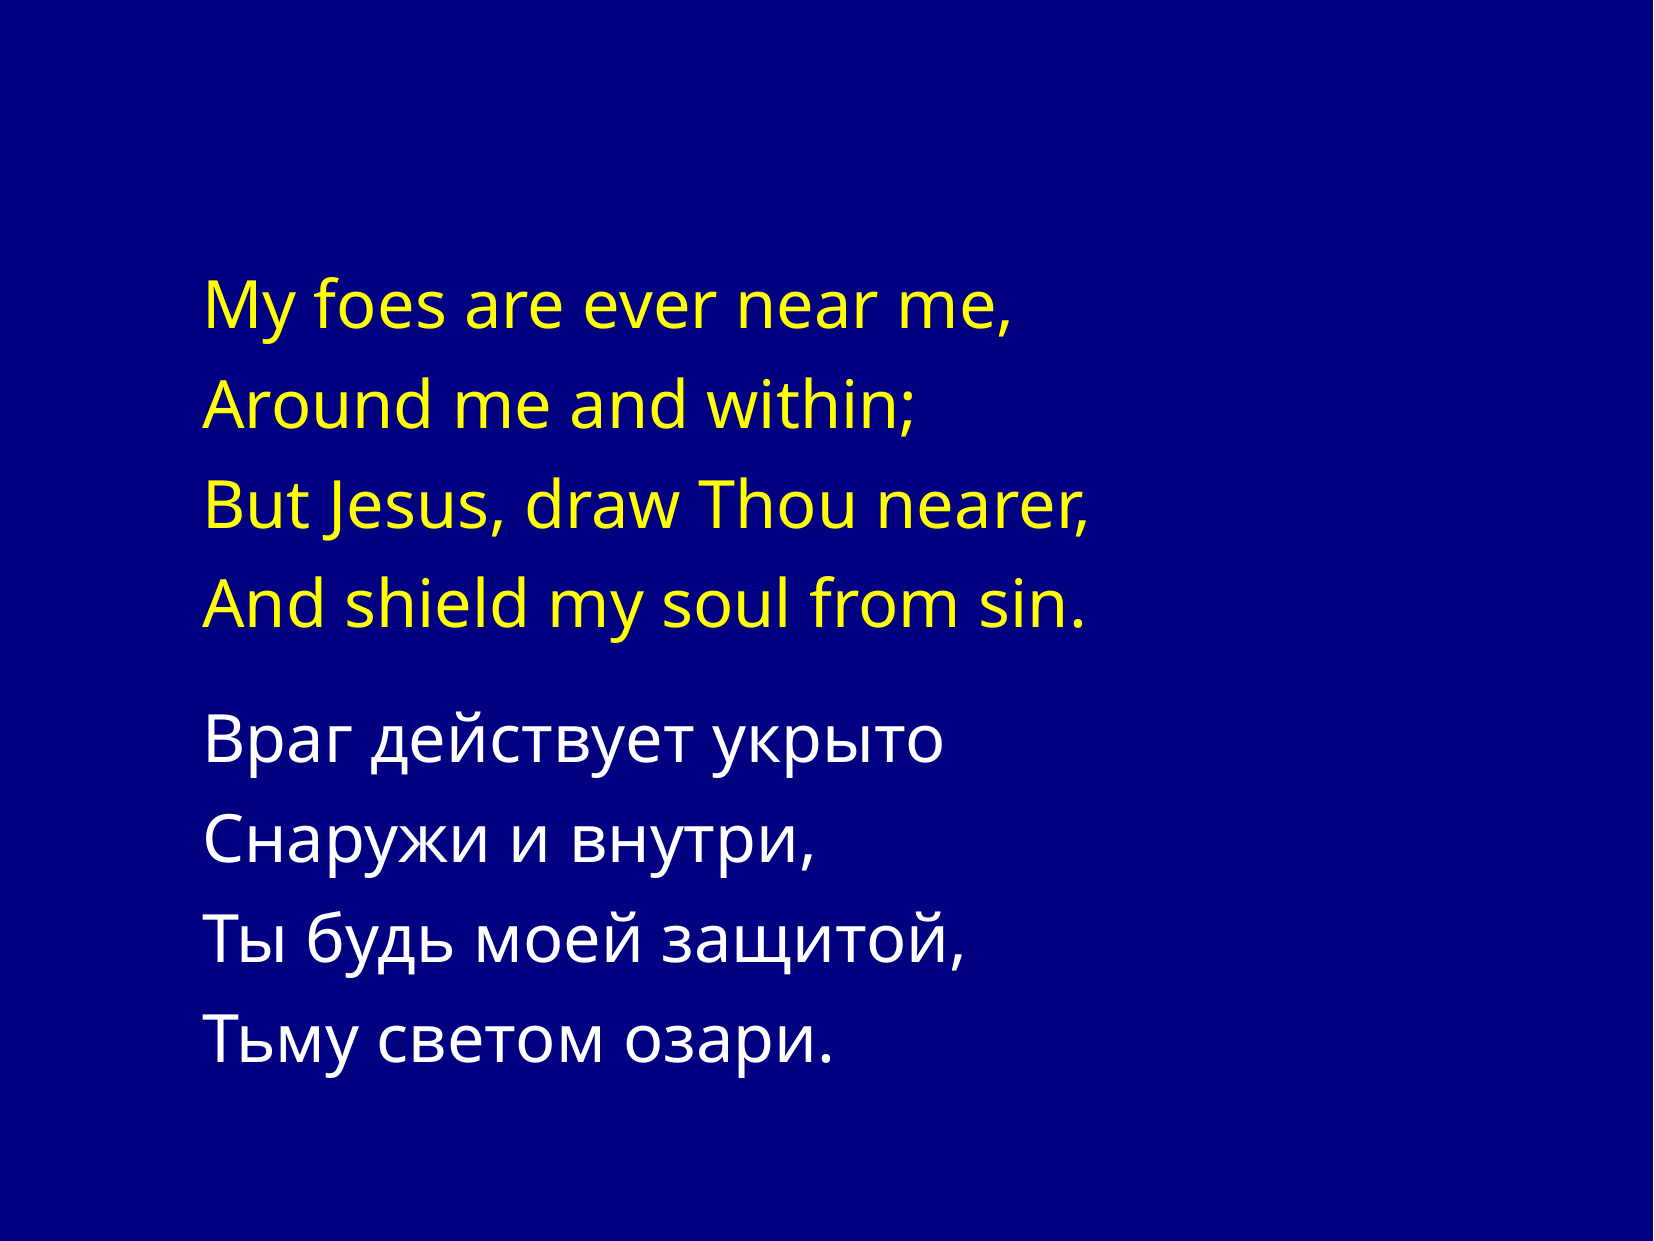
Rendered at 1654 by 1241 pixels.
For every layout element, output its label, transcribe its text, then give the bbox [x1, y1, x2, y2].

text_box My foes are ever near me, Around me and within; But Jesus, draw Thou nearer, And shield my soul from sin. [75, 150, 1576, 638]
text_box Враг действует укрыто Снаружи и внутри, Ты будь моей защитой, Тьму светом озари. [75, 675, 1576, 1163]
